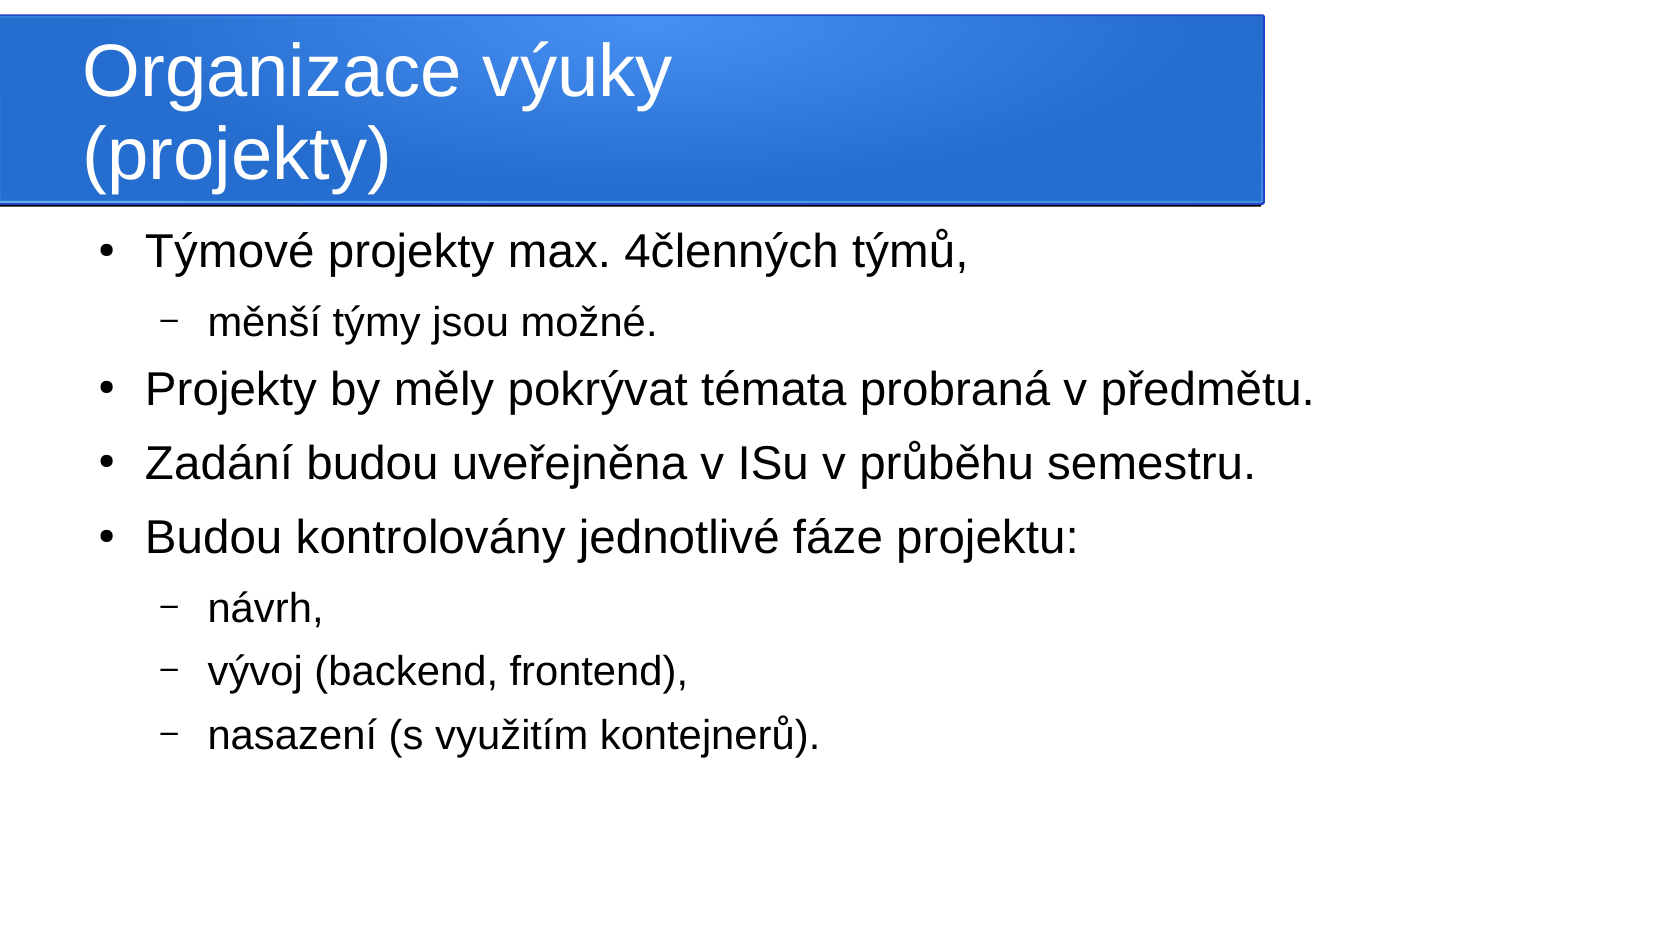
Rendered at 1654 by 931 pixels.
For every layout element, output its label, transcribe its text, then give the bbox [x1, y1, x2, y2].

title Organizace výuky (projekty) [82, 29, 1235, 196]
list Týmové projekty max. 4členných týmů, měnší týmy jsou možné. Projekty by měly pokrývat témata probraná v předmětu. Zadání budou uveřejněna v ISu v průběhu semestru. Budou kontrolovány jednotlivé fáze projektu: návrh, vývoj (backend, frontend), nasazení (s využitím kontejnerů). [82, 224, 1571, 764]
